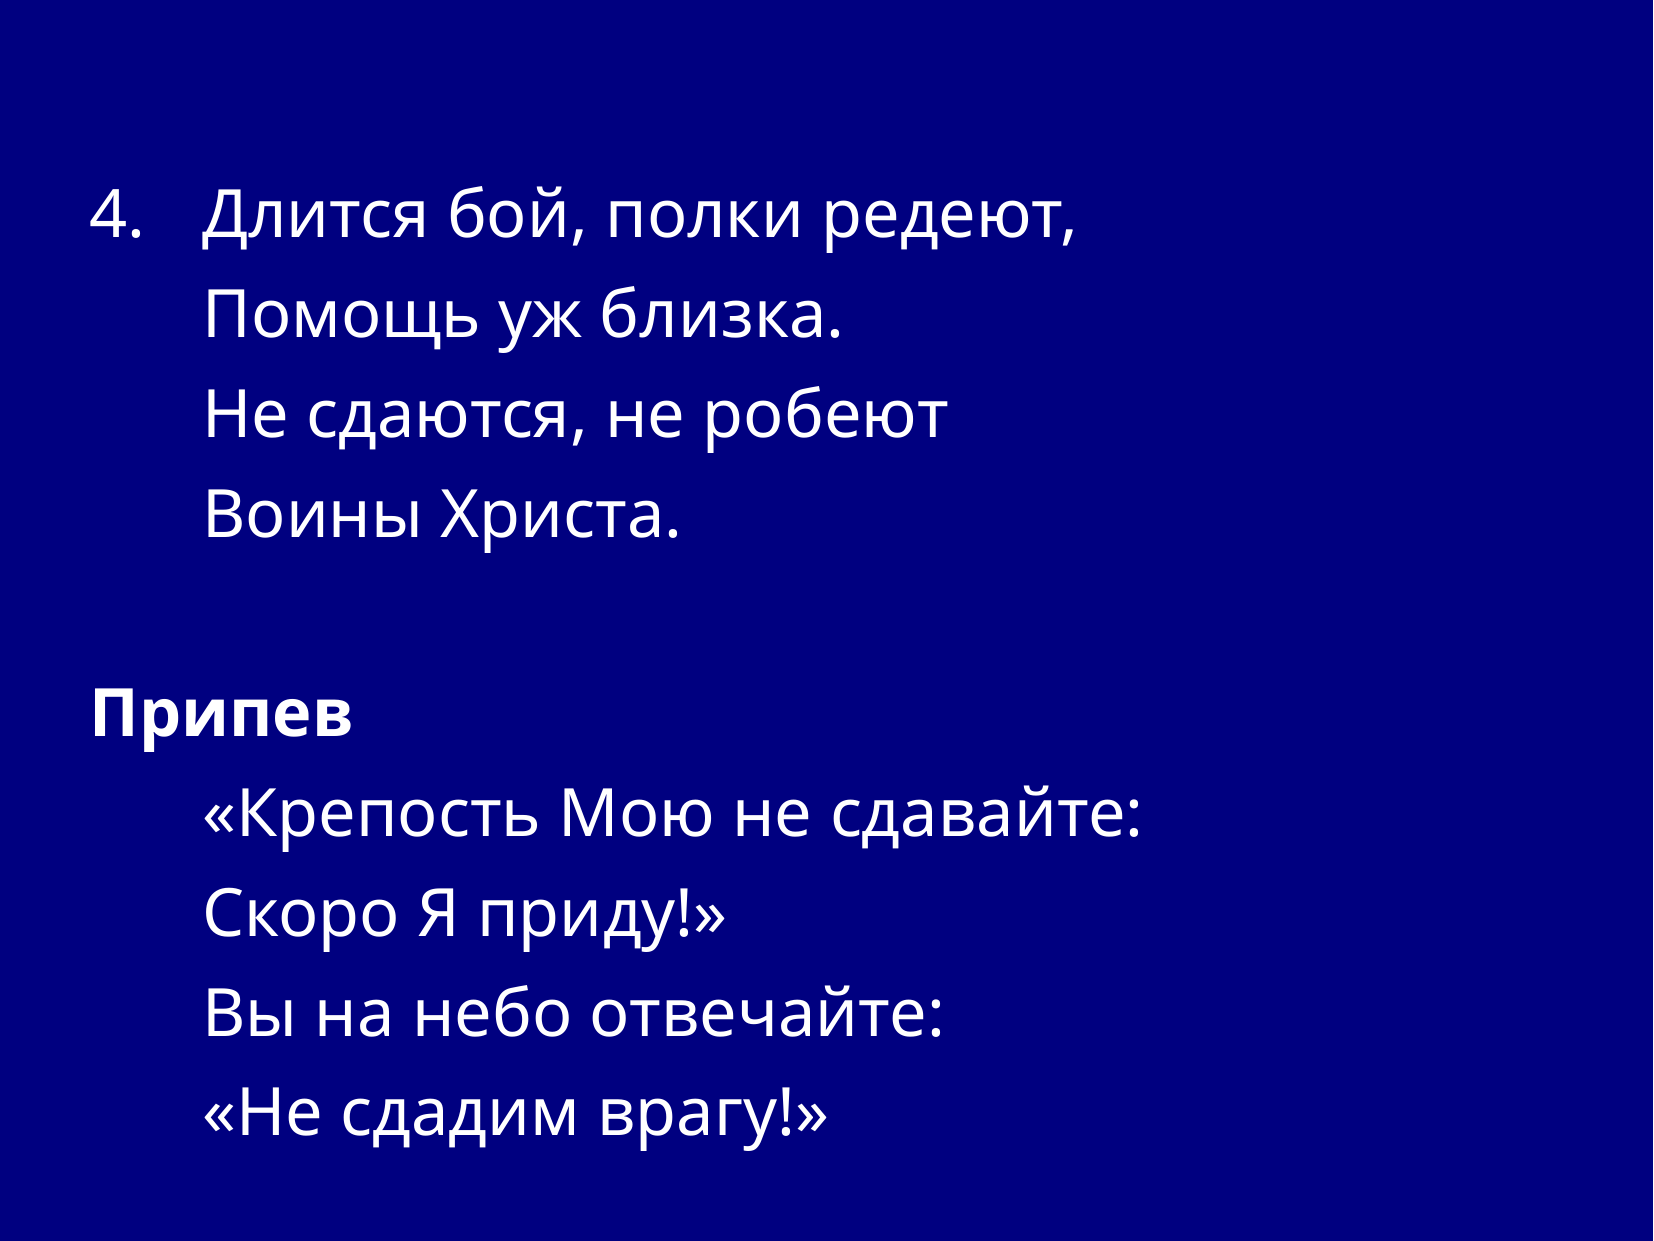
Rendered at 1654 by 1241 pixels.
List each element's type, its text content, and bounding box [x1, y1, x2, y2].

text_box 4. Длится бой, полки редеют, Помощь уж близка. Не сдаются, не робеют Воины Христа. Припев «Крепость Мою не сдавайте: Скоро Я приду!» Вы на небо отвечайте: «Не сдадим врагу!» [75, 150, 1576, 1163]
